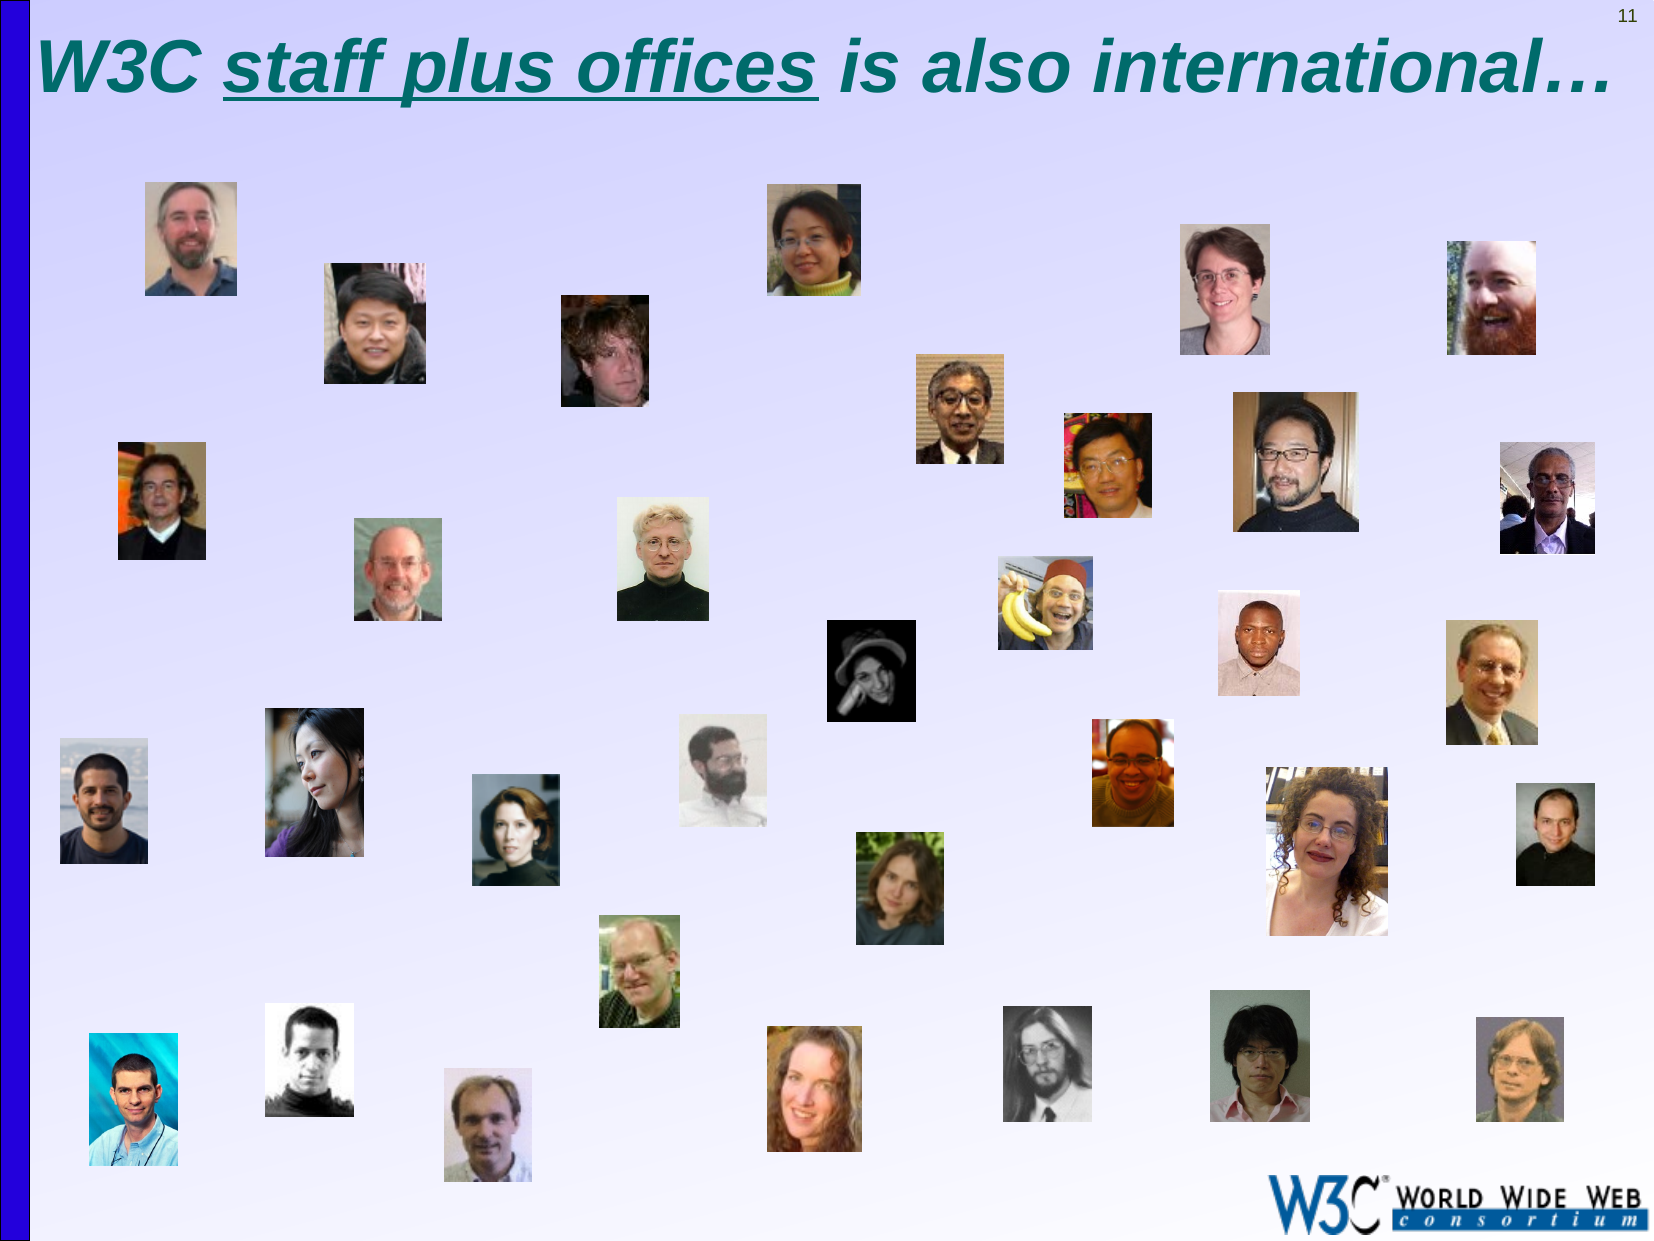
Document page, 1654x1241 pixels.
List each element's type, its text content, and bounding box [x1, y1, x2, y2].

picture [472, 774, 560, 886]
picture [1003, 1006, 1092, 1123]
picture [827, 620, 916, 722]
picture [561, 295, 649, 407]
picture [1092, 719, 1174, 827]
picture [1266, 767, 1388, 936]
picture [1218, 590, 1300, 696]
picture [1233, 392, 1359, 532]
picture [444, 1068, 532, 1182]
picture [265, 708, 364, 857]
picture [324, 263, 426, 384]
picture [856, 832, 944, 945]
picture [145, 182, 237, 296]
picture [1180, 224, 1270, 355]
picture [89, 1033, 178, 1166]
picture [265, 1003, 354, 1117]
picture [998, 556, 1093, 650]
picture [60, 738, 148, 864]
picture [1476, 1017, 1564, 1123]
picture [679, 714, 767, 827]
picture [1210, 990, 1310, 1123]
picture [1500, 442, 1595, 555]
picture [1447, 241, 1536, 355]
picture [767, 184, 861, 296]
title W3C staff plus offices is also international… [0, 5, 1654, 125]
picture [118, 442, 206, 561]
picture [1064, 413, 1152, 518]
picture [1263, 1175, 1654, 1235]
picture [916, 354, 1004, 464]
picture [767, 1026, 862, 1152]
picture [599, 915, 680, 1028]
picture [354, 518, 442, 621]
picture [1516, 783, 1595, 886]
picture [1446, 620, 1538, 746]
picture [617, 497, 709, 621]
